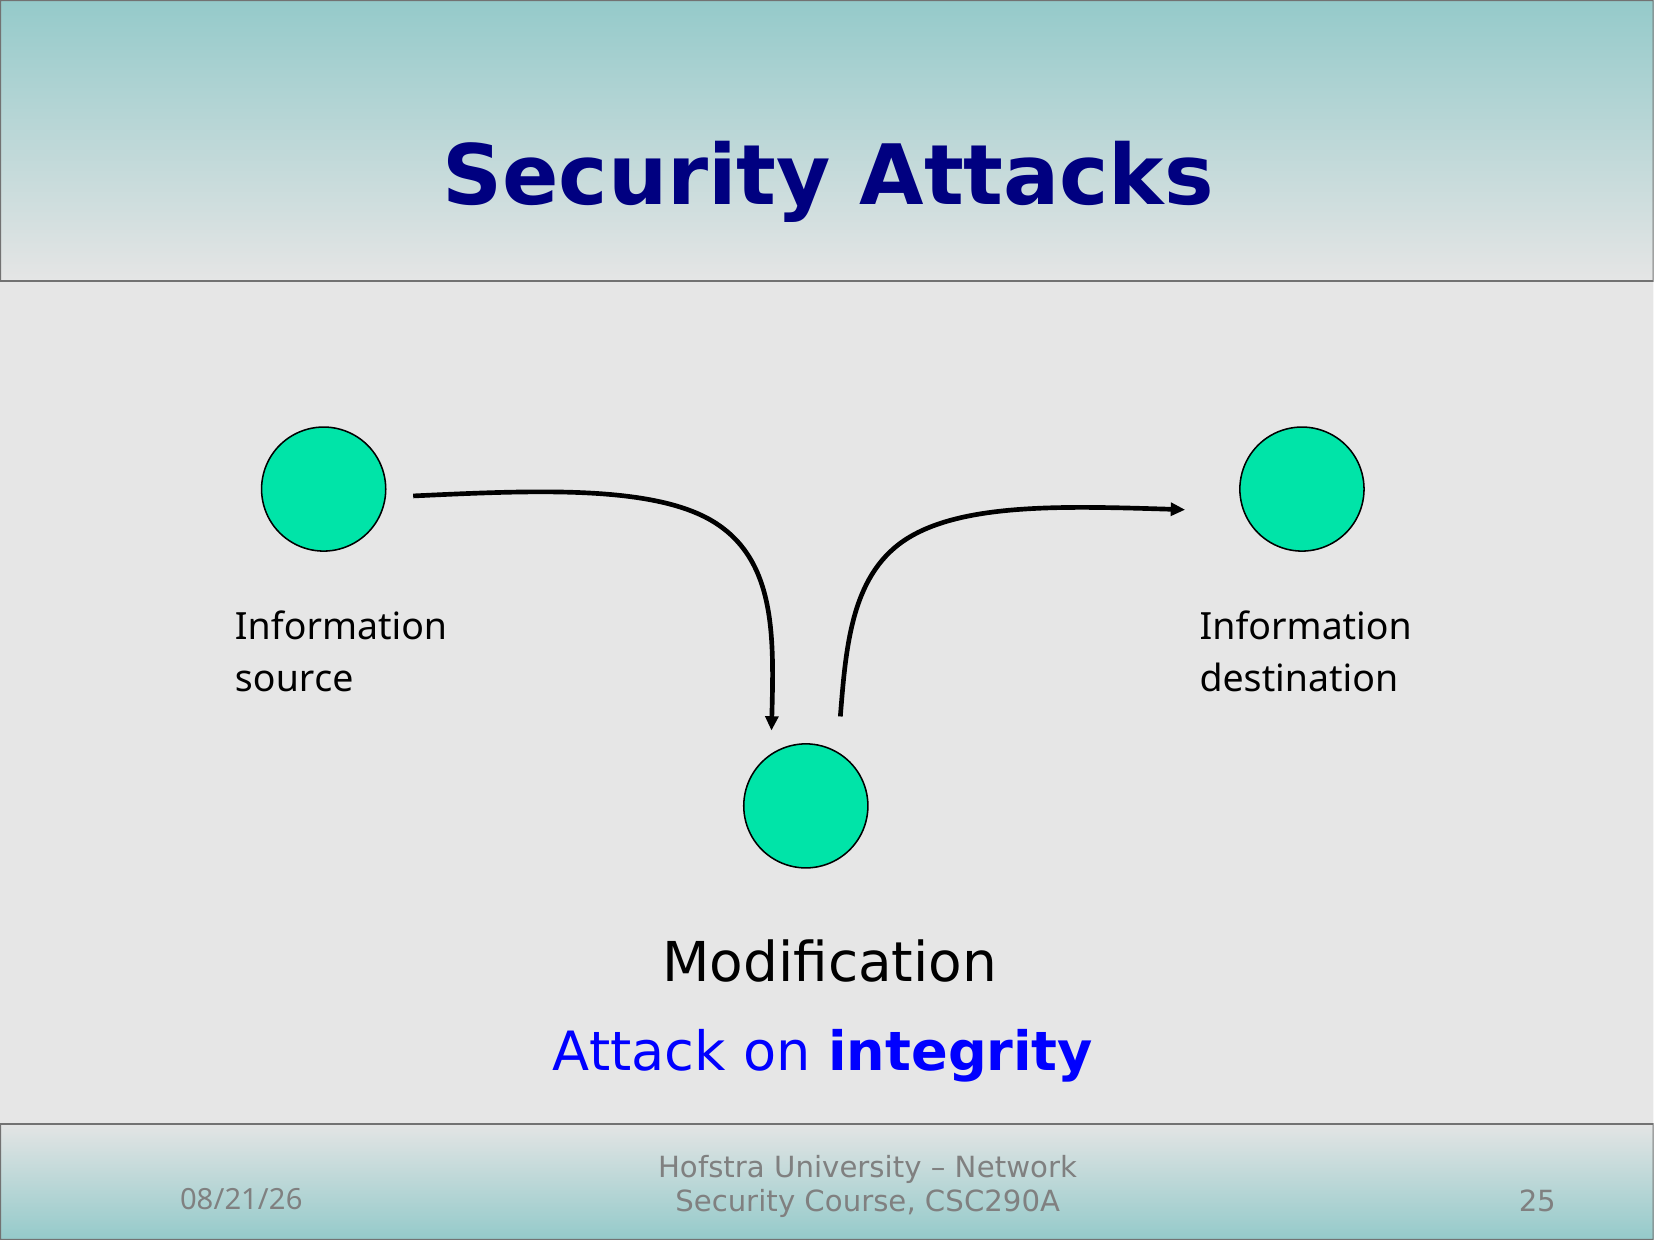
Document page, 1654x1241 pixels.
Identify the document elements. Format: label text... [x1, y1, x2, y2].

text_box Information destination [1184, 592, 1428, 710]
title Security Attacks [123, 87, 1534, 233]
text_box Attack on integrity [526, 1012, 1109, 1091]
text_box Modification [647, 923, 1013, 1003]
text_box Information source [220, 592, 463, 710]
